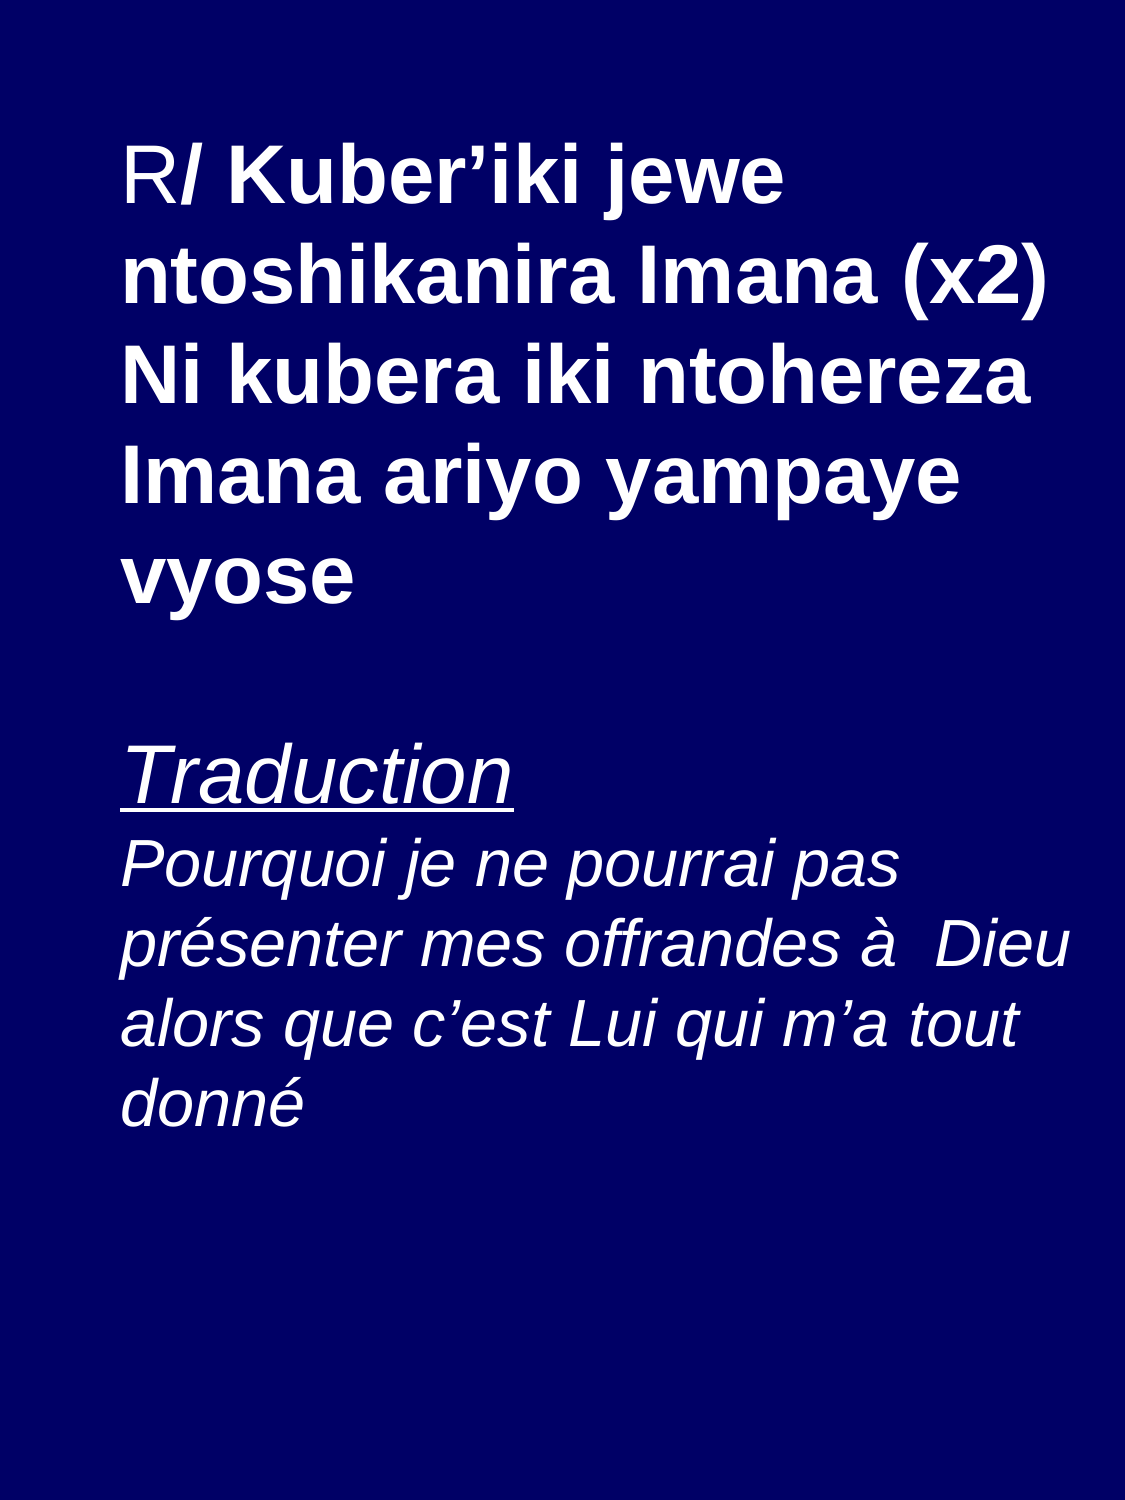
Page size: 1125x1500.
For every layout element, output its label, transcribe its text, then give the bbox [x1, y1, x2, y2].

text_box R/ Kuber’iki jewe ntoshikanira Imana (x2) Ni kubera iki ntohereza Imana ariyo yampaye vyose Traduction Pourquoi je ne pourrai pas présenter mes offrandes à Dieu alors que c’est Lui qui m’a tout donné [105, 112, 1091, 1148]
